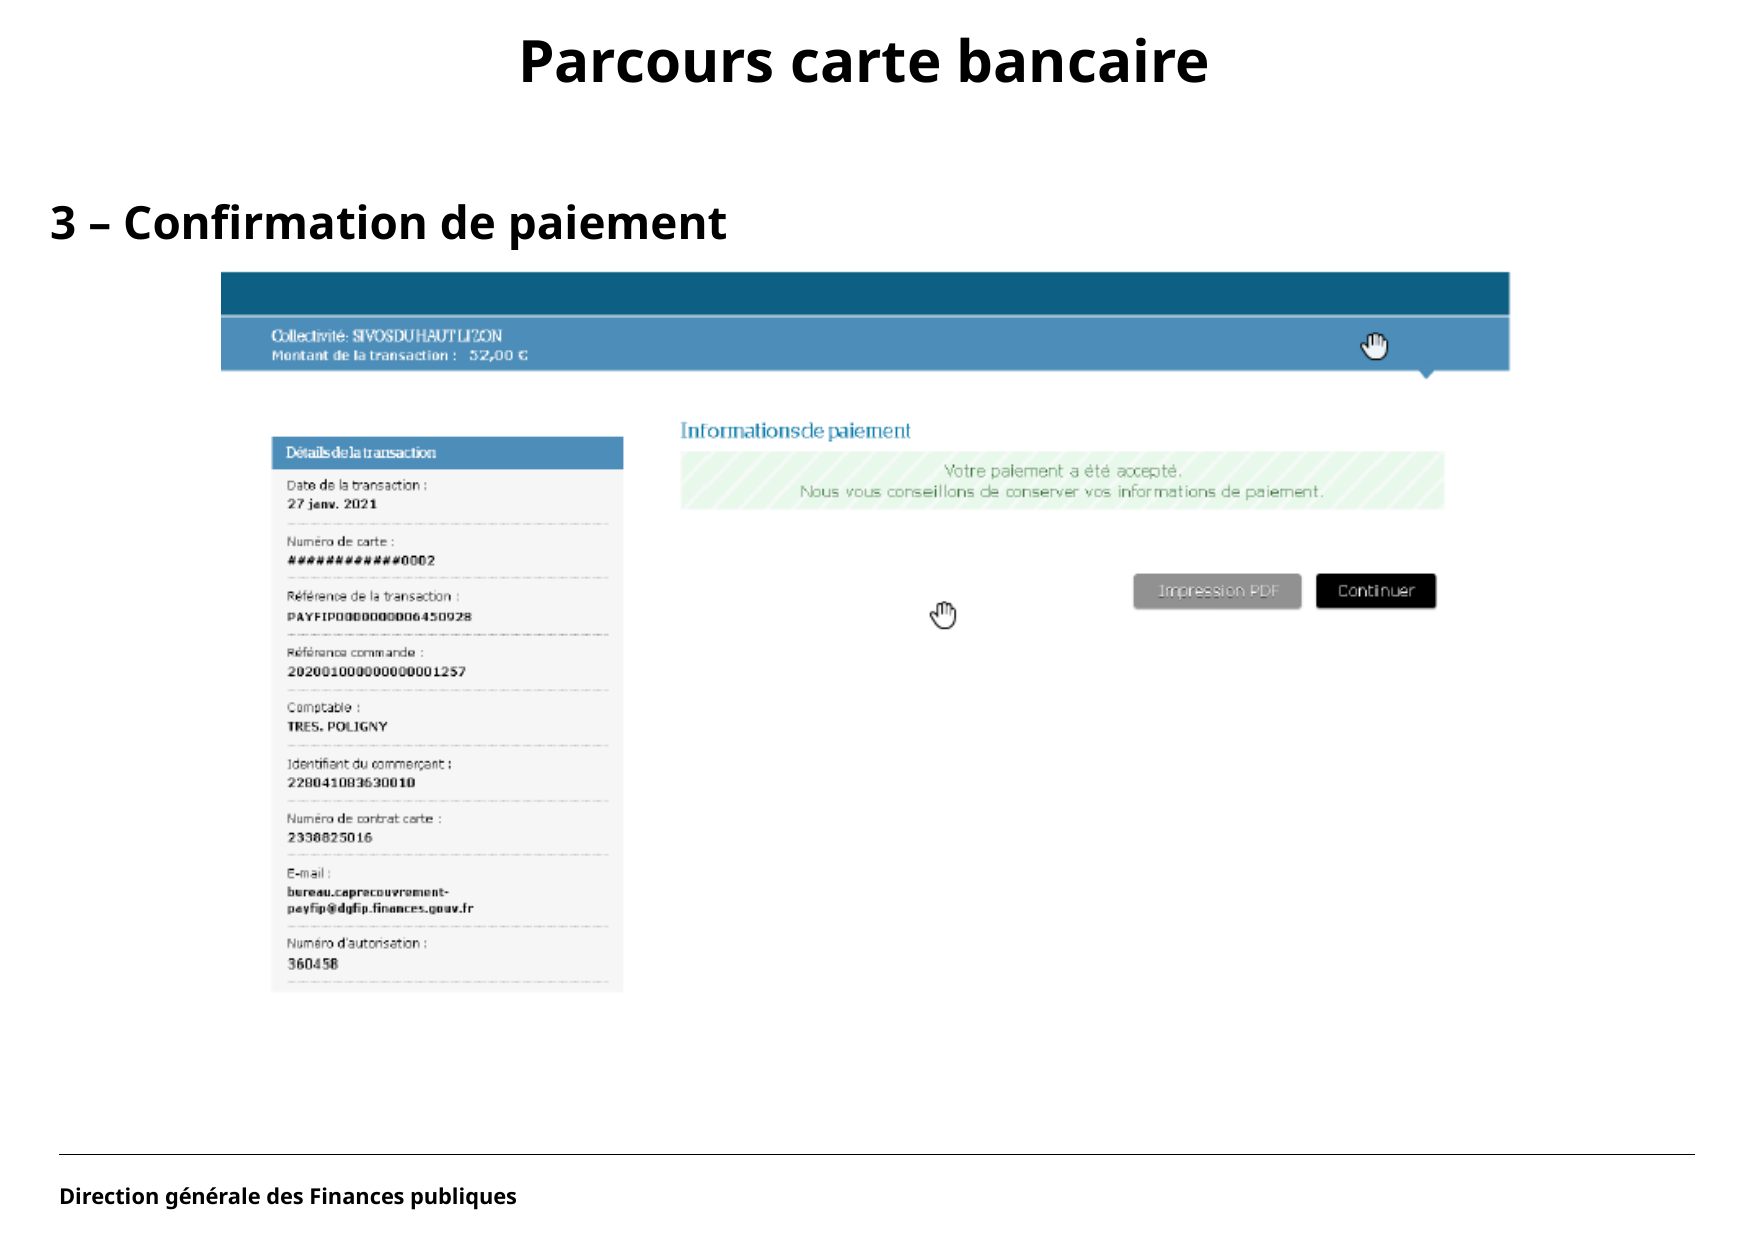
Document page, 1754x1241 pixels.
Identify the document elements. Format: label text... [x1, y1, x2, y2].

list Parcours carte bancaire [50, 20, 1678, 121]
list 3 – Confirmation de paiement [50, 190, 1678, 292]
picture [221, 261, 1597, 1015]
